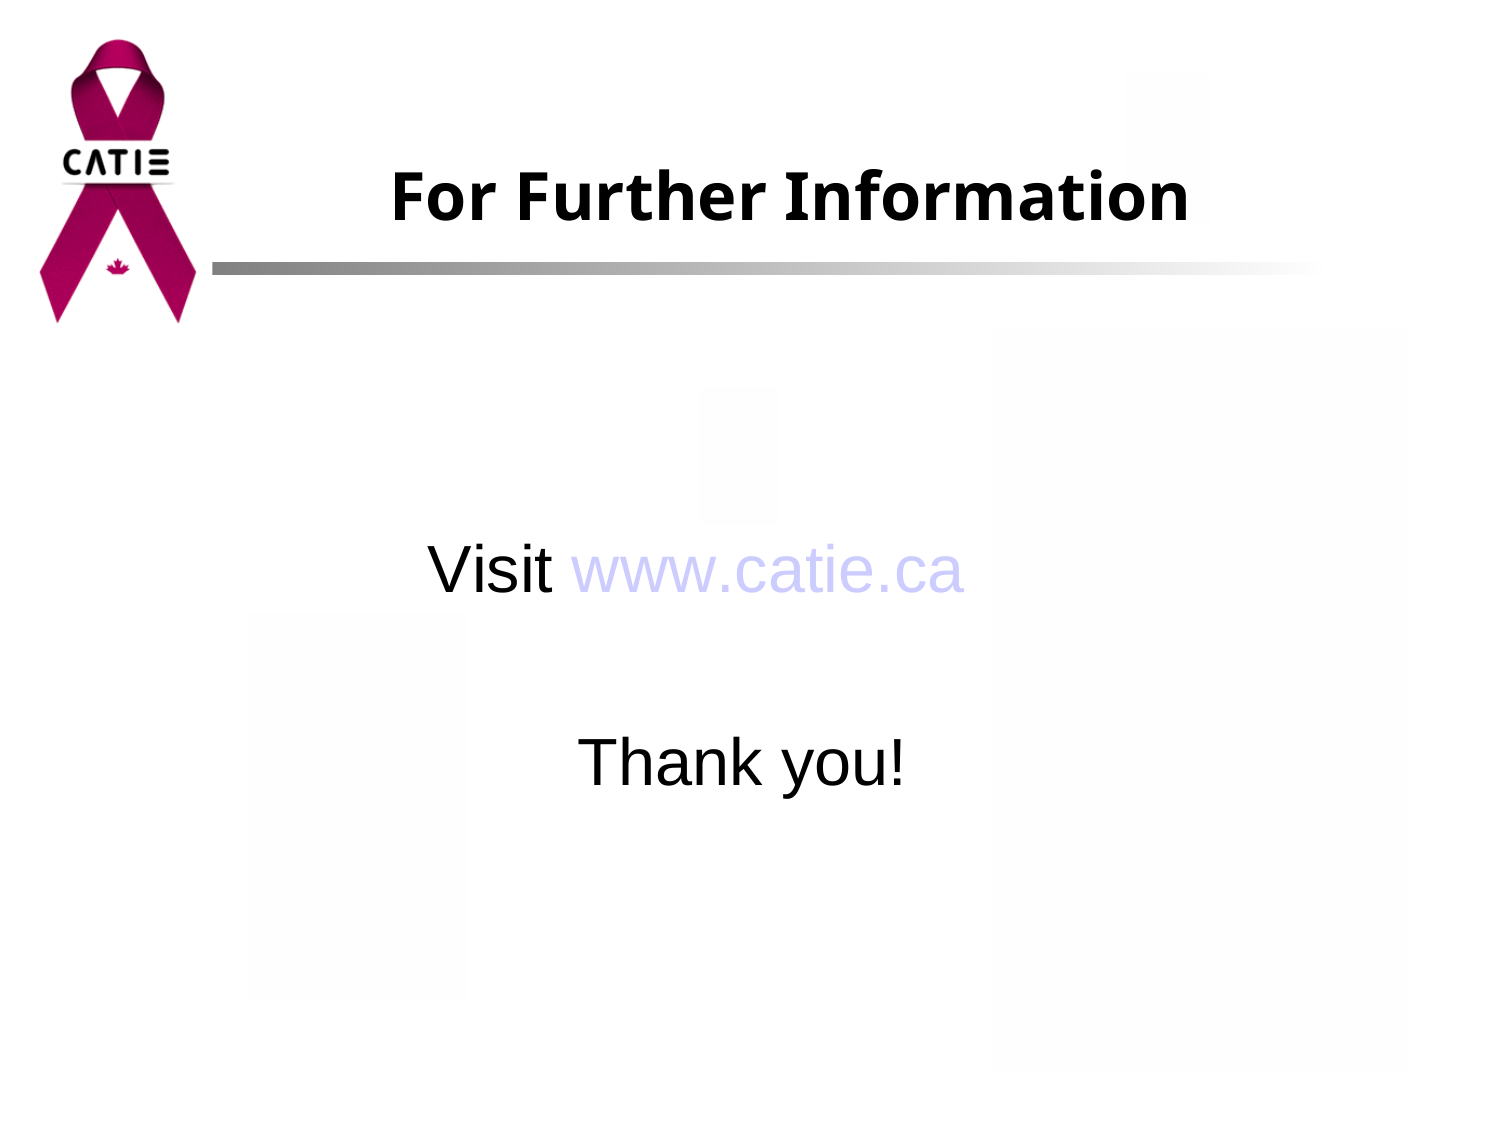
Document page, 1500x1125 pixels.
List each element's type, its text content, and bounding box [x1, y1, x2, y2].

list Visit www.catie.ca Thank you! [112, 324, 1388, 1001]
picture [37, 37, 198, 325]
title For Further Information [212, 99, 1388, 288]
